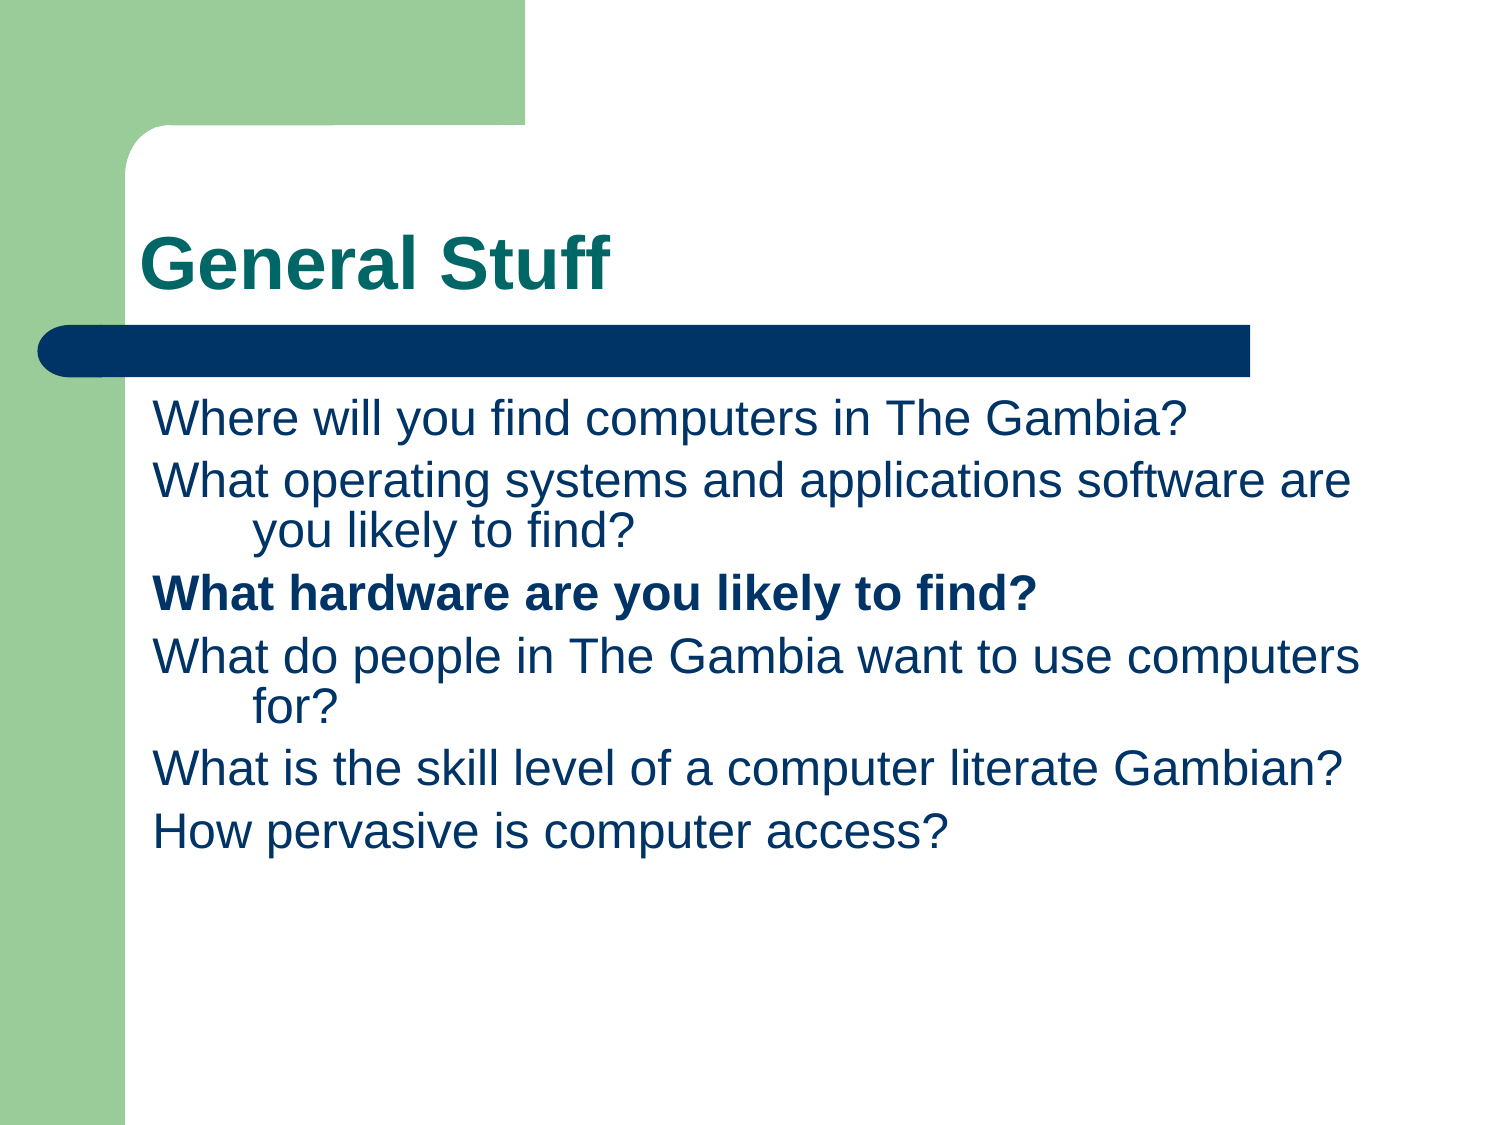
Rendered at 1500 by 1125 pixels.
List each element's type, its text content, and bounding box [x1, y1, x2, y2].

list Where will you find computers in The Gambia? What operating systems and applications software are you likely to find? What hardware are you likely to find? What do people in The Gambia want to use computers for? What is the skill level of a computer literate Gambian? How pervasive is computer access? [137, 387, 1400, 1018]
title General Stuff [124, 124, 1425, 313]
